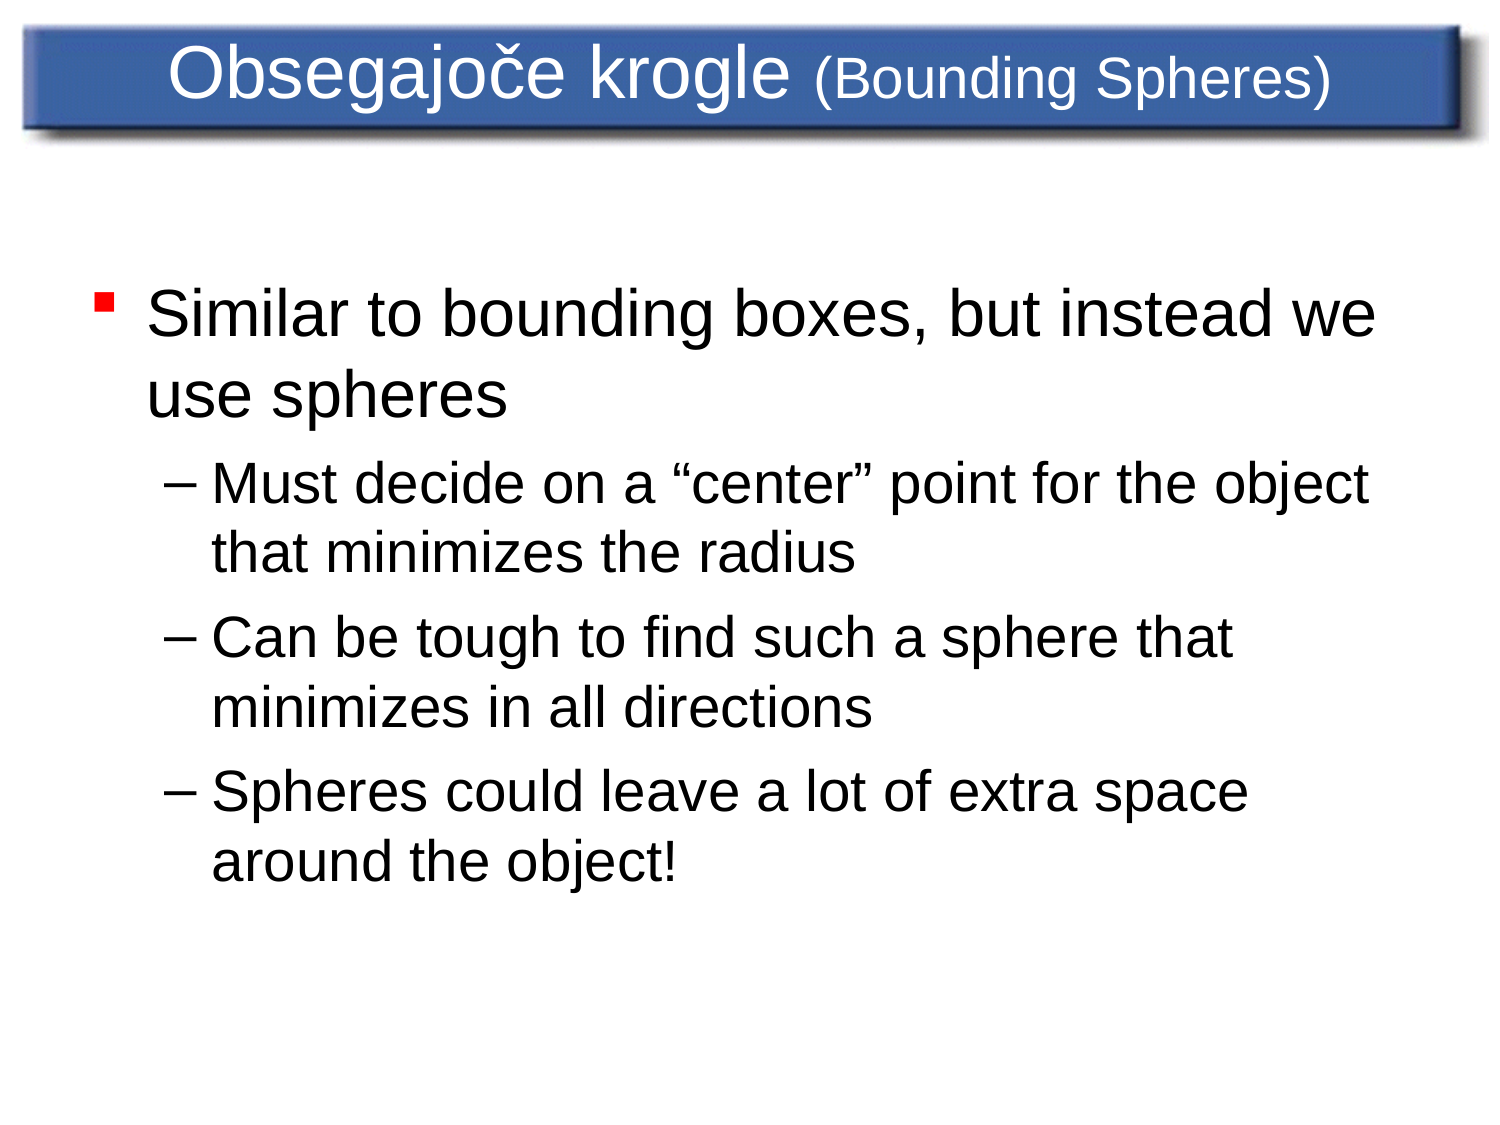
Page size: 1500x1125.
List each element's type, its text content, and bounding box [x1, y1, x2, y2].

picture [21, 22, 1489, 149]
list Similar to bounding boxes, but instead we use spheres Must decide on a “center” point for the object that minimizes the radius Can be tough to find such a sphere that minimizes in all directions Spheres could leave a lot of extra space around the object! [75, 262, 1426, 1006]
title Obsegajoče krogle (Bounding Spheres) [75, 0, 1426, 138]
